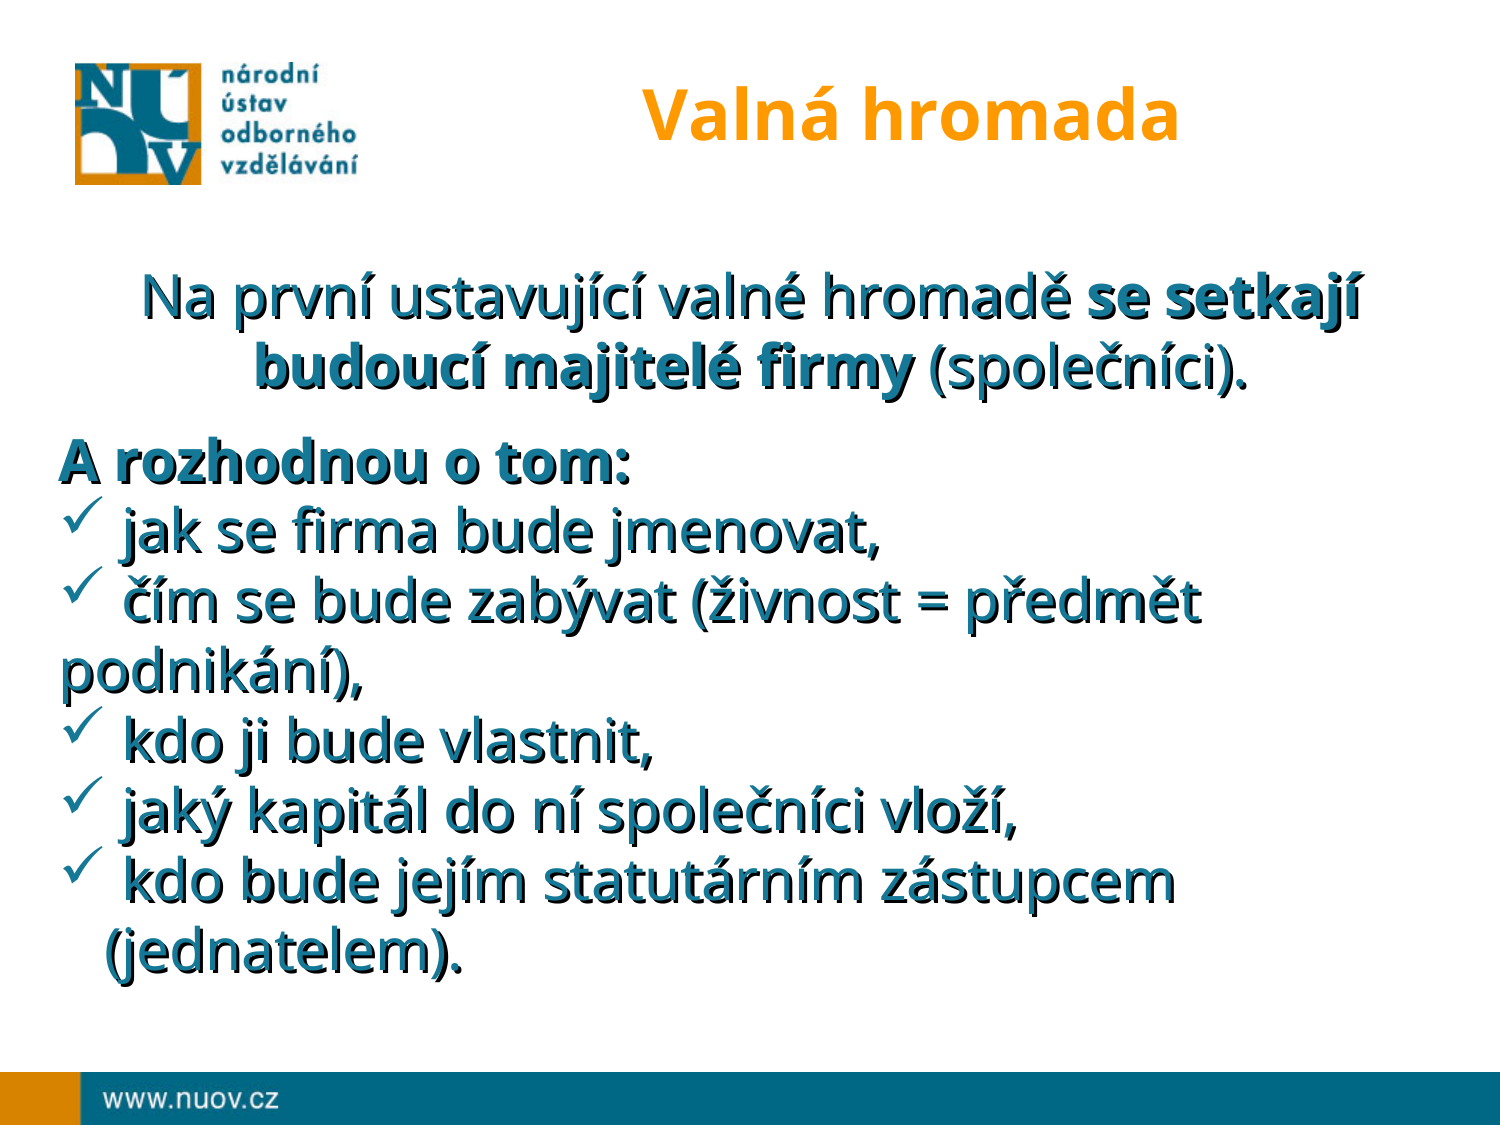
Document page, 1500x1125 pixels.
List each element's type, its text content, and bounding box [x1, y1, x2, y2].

title Valná hromada [399, 37, 1425, 188]
text_box [0, 1072, 1500, 1125]
text_box Na první ustavující valné hromadě se setkají budoucí majitelé firmy (společníci). A rozhodnou o tom: jak se firma bude jmenovat, čím se bude zabývat (živnost = předmět podnikání), kdo ji bude vlastnit, jaký kapitál do ní společníci vloží, kdo bude jejím statutárním zástupcem (jednatelem). [43, 249, 1457, 991]
text_box [75, 62, 358, 185]
